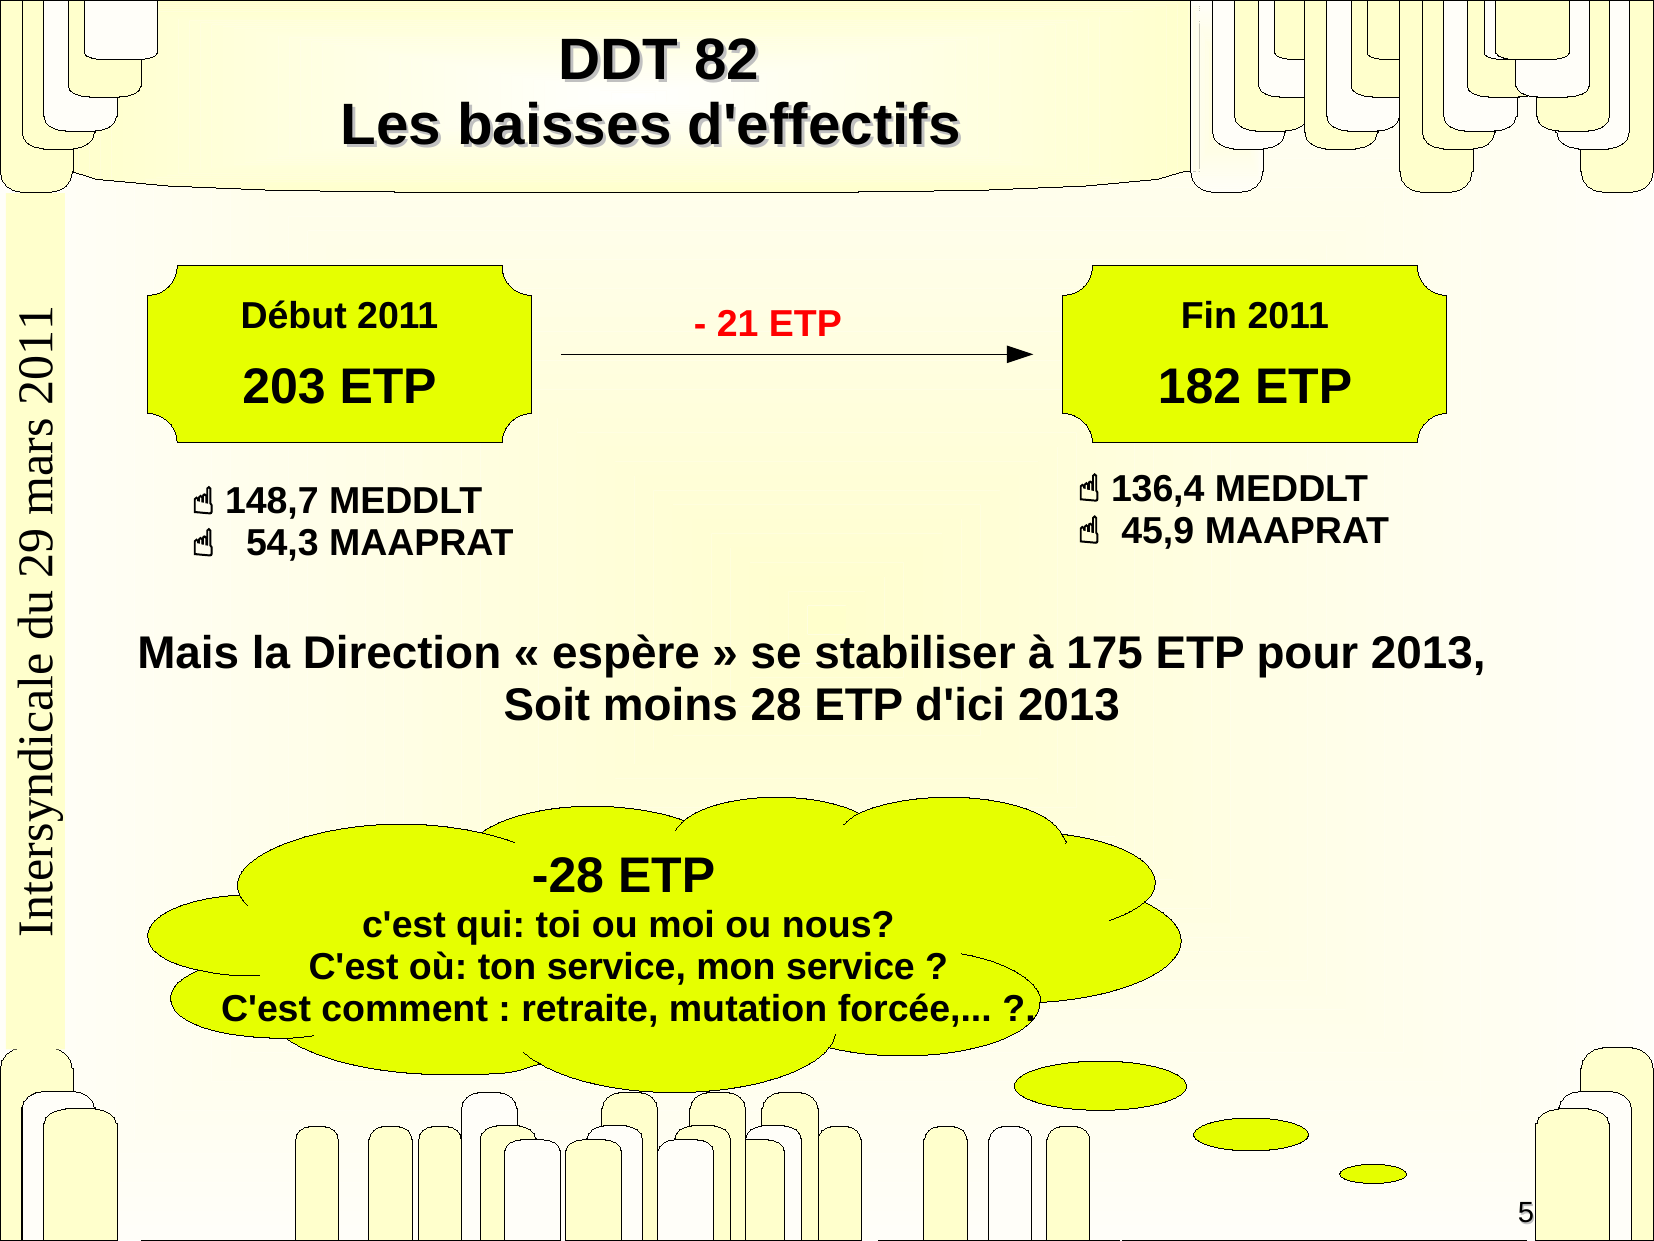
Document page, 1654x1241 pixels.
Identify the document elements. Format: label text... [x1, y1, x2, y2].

text_box  148,7 MEDDLT  54,3 MAAPRAT [177, 472, 562, 574]
title DDT 82 Les baisses d'effectifs [169, 24, 1150, 159]
text_box -28 ETP c'est qui: toi ou moi ou nous? C'est où: ton service, mon service ? C'est comment : retraite, mutation forcée,... ?. [147, 797, 1182, 1093]
text_box -28 ETP c'est qui: toi ou moi ou nous? C'est où: ton service, mon service ? C'est comment : retraite, mutation forcée,... ?. [1193, 1118, 1309, 1151]
text_box Fin 2011 182 ETP [1062, 265, 1447, 443]
text_box Mais la Direction « espère » se stabiliser à 175 ETP pour 2013, Soit moins 28 ETP d'ici 2013 [118, 620, 1506, 740]
text_box - 21 ETP [679, 295, 916, 354]
text_box Début 2011 203 ETP [147, 265, 532, 443]
text_box  136,4 MEDDLT  45,9 MAAPRAT [1062, 459, 1447, 562]
text_box -28 ETP c'est qui: toi ou moi ou nous? C'est où: ton service, mon service ? C'est comment : retraite, mutation forcée,... ?. [1014, 1061, 1187, 1111]
